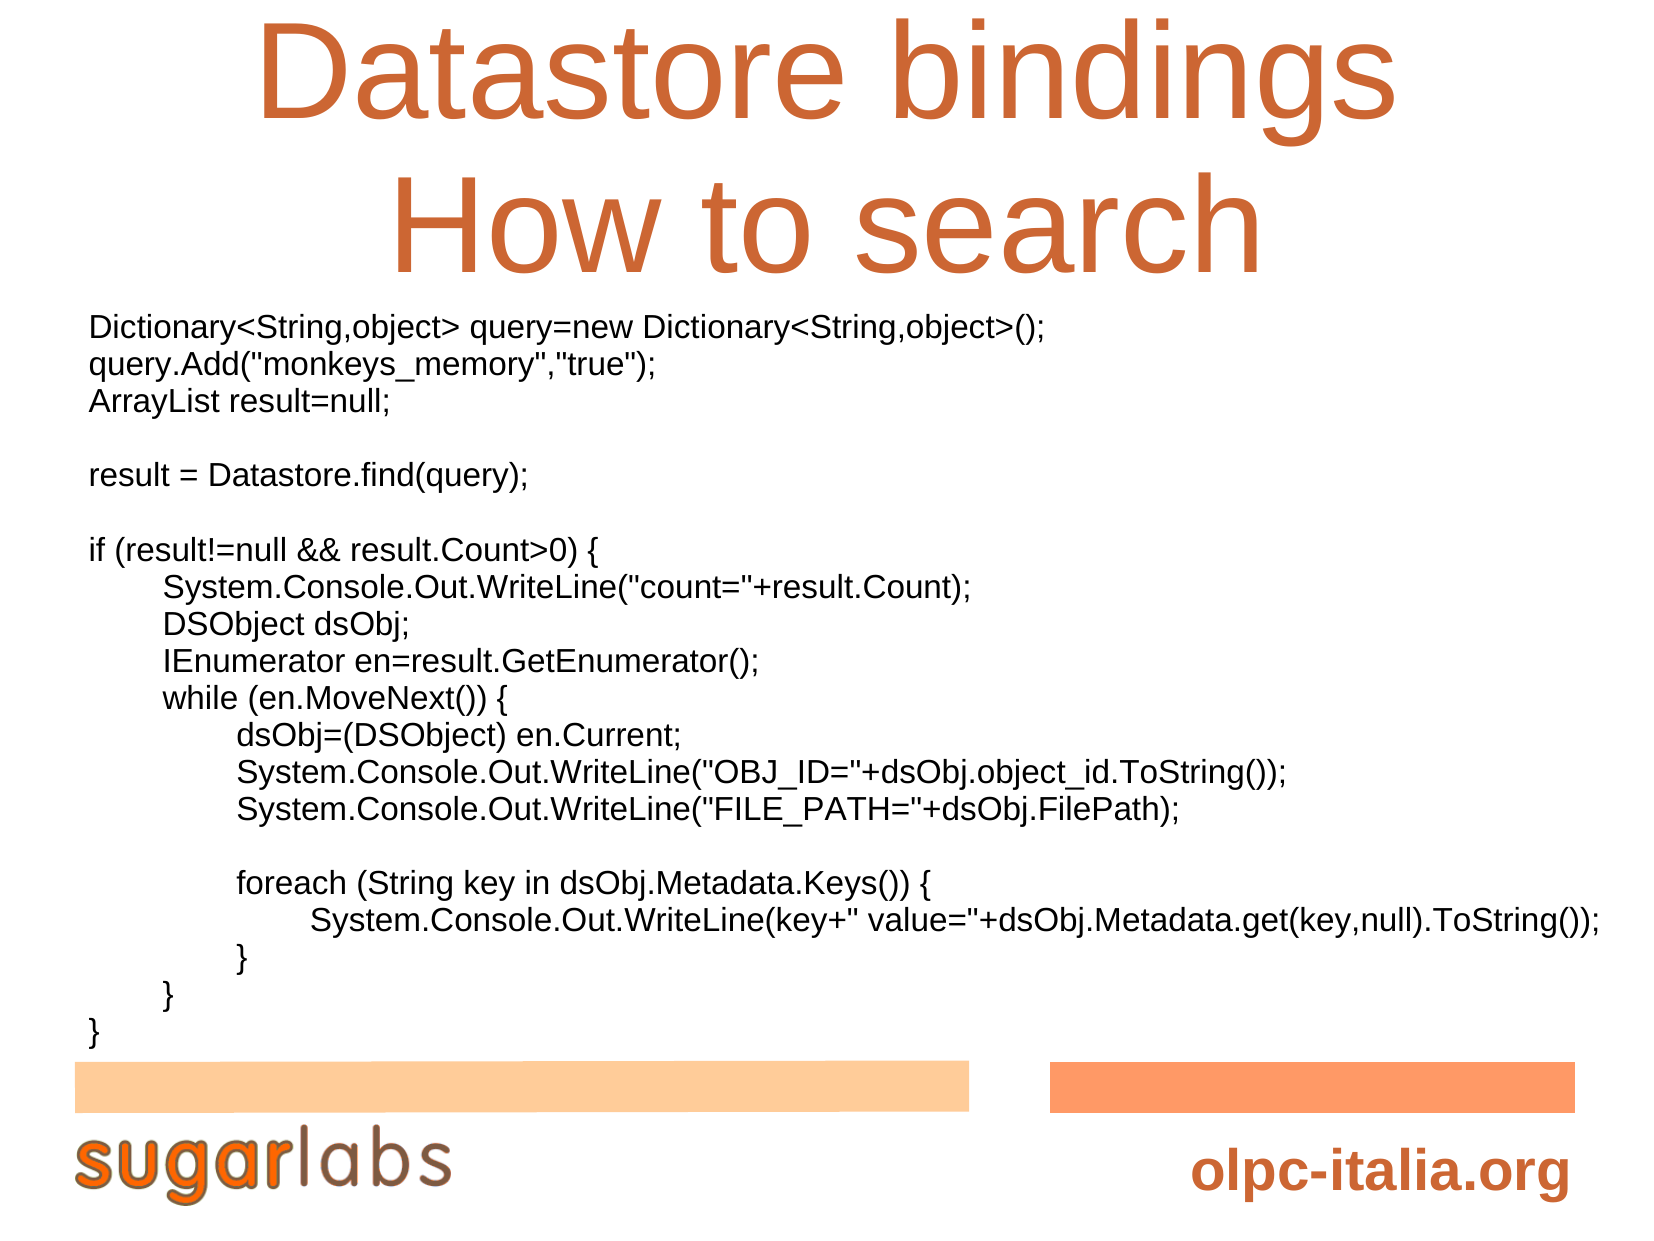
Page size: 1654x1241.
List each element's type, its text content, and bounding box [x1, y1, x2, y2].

picture [75, 1124, 451, 1206]
subtitle Dictionary<String,object> query=new Dictionary<String,object>(); query.Add("monkeys_memory","true"); ArrayList result=null; result = Datastore.find(query); if (result!=null && result.Count>0) { System.Console.Out.WriteLine("count="+result.Count); DSObject dsObj; IEnumerator en=result.GetEnumerator(); while (en.MoveNext()) { dsObj=(DSObject) en.Current; System.Console.Out.WriteLine("OBJ_ID="+dsObj.object_id.ToString()); System.Console.Out.WriteLine("FILE_PATH="+dsObj.FilePath); foreach (String key in dsObj.Metadata.Keys()) { System.Console.Out.WriteLine(key+" value="+dsObj.Metadata.get(key,null).ToString()); } } } [88, 295, 1625, 1063]
title Datastore bindings How to search [59, 0, 1595, 302]
